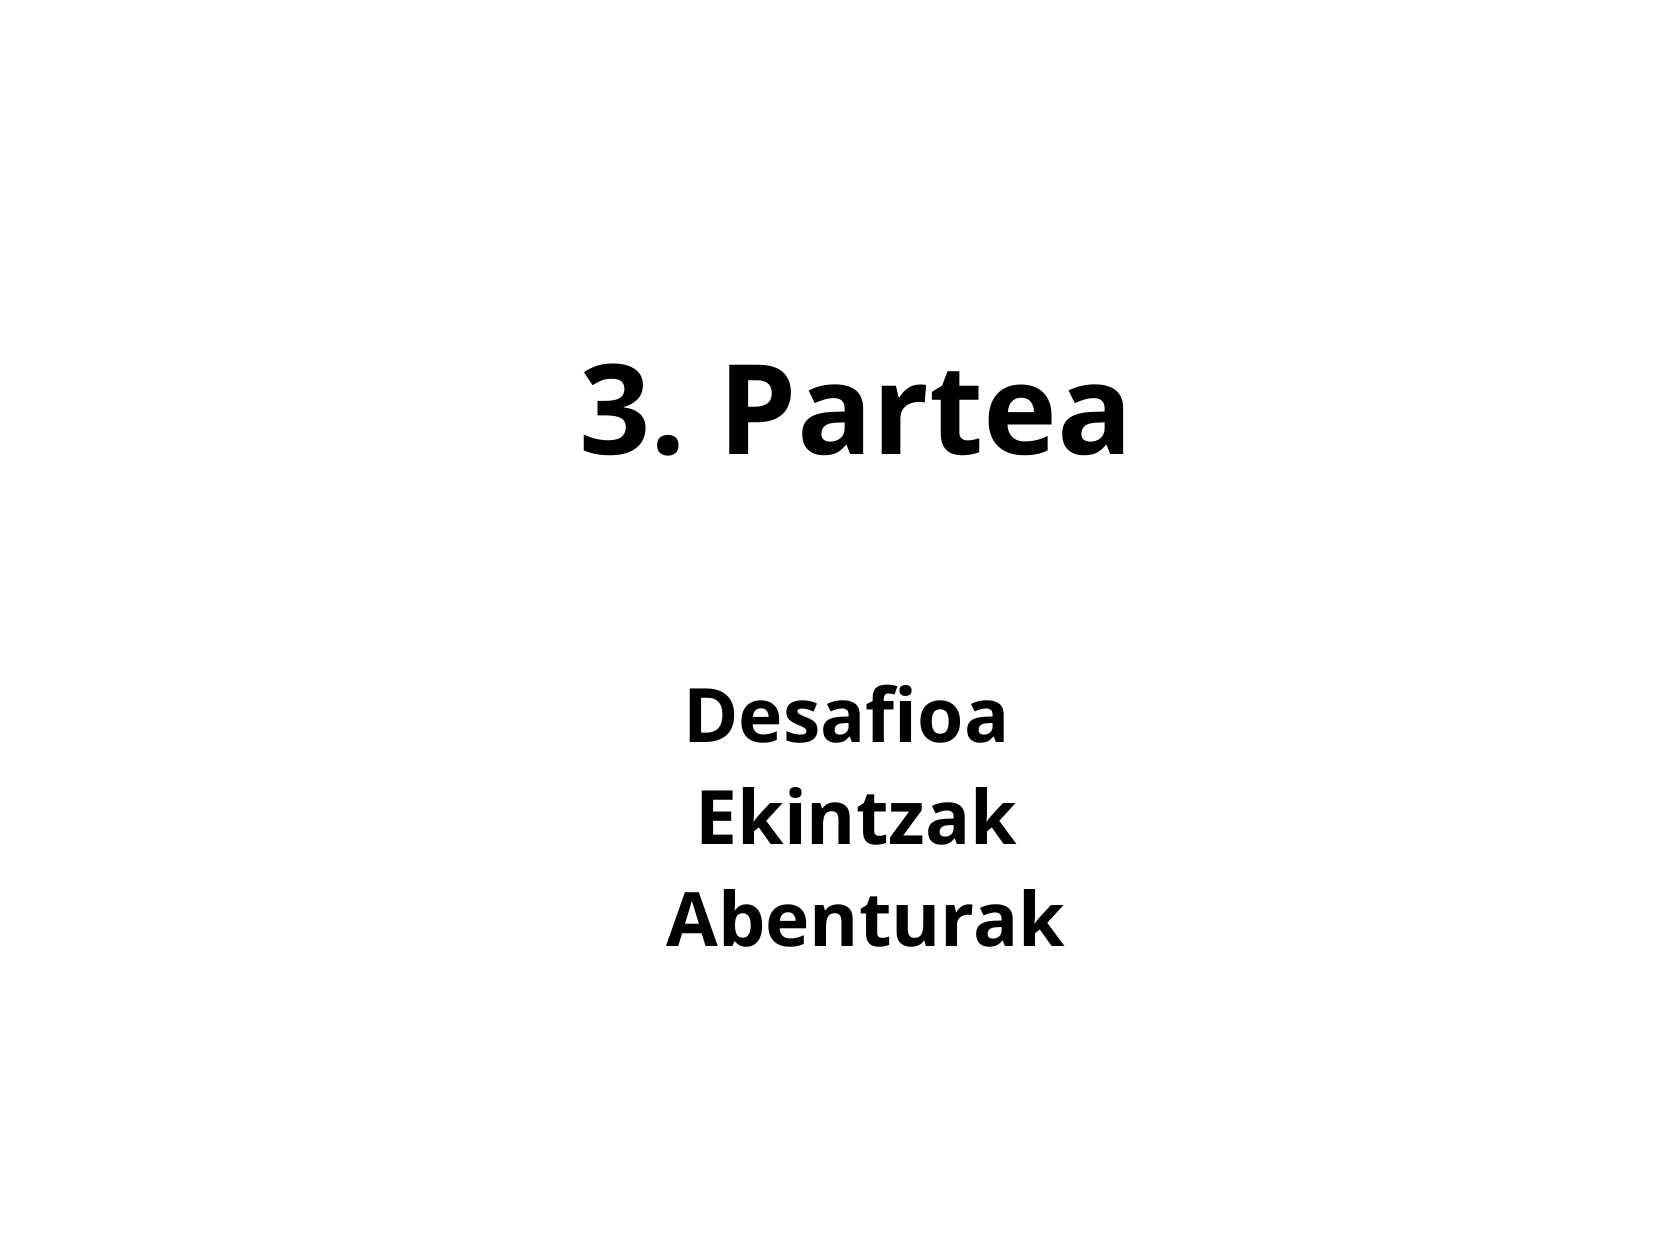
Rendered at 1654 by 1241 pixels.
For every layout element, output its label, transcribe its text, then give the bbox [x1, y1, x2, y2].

title 3. Partea Desafioa Ekintzak Abenturak [437, 368, 1276, 922]
